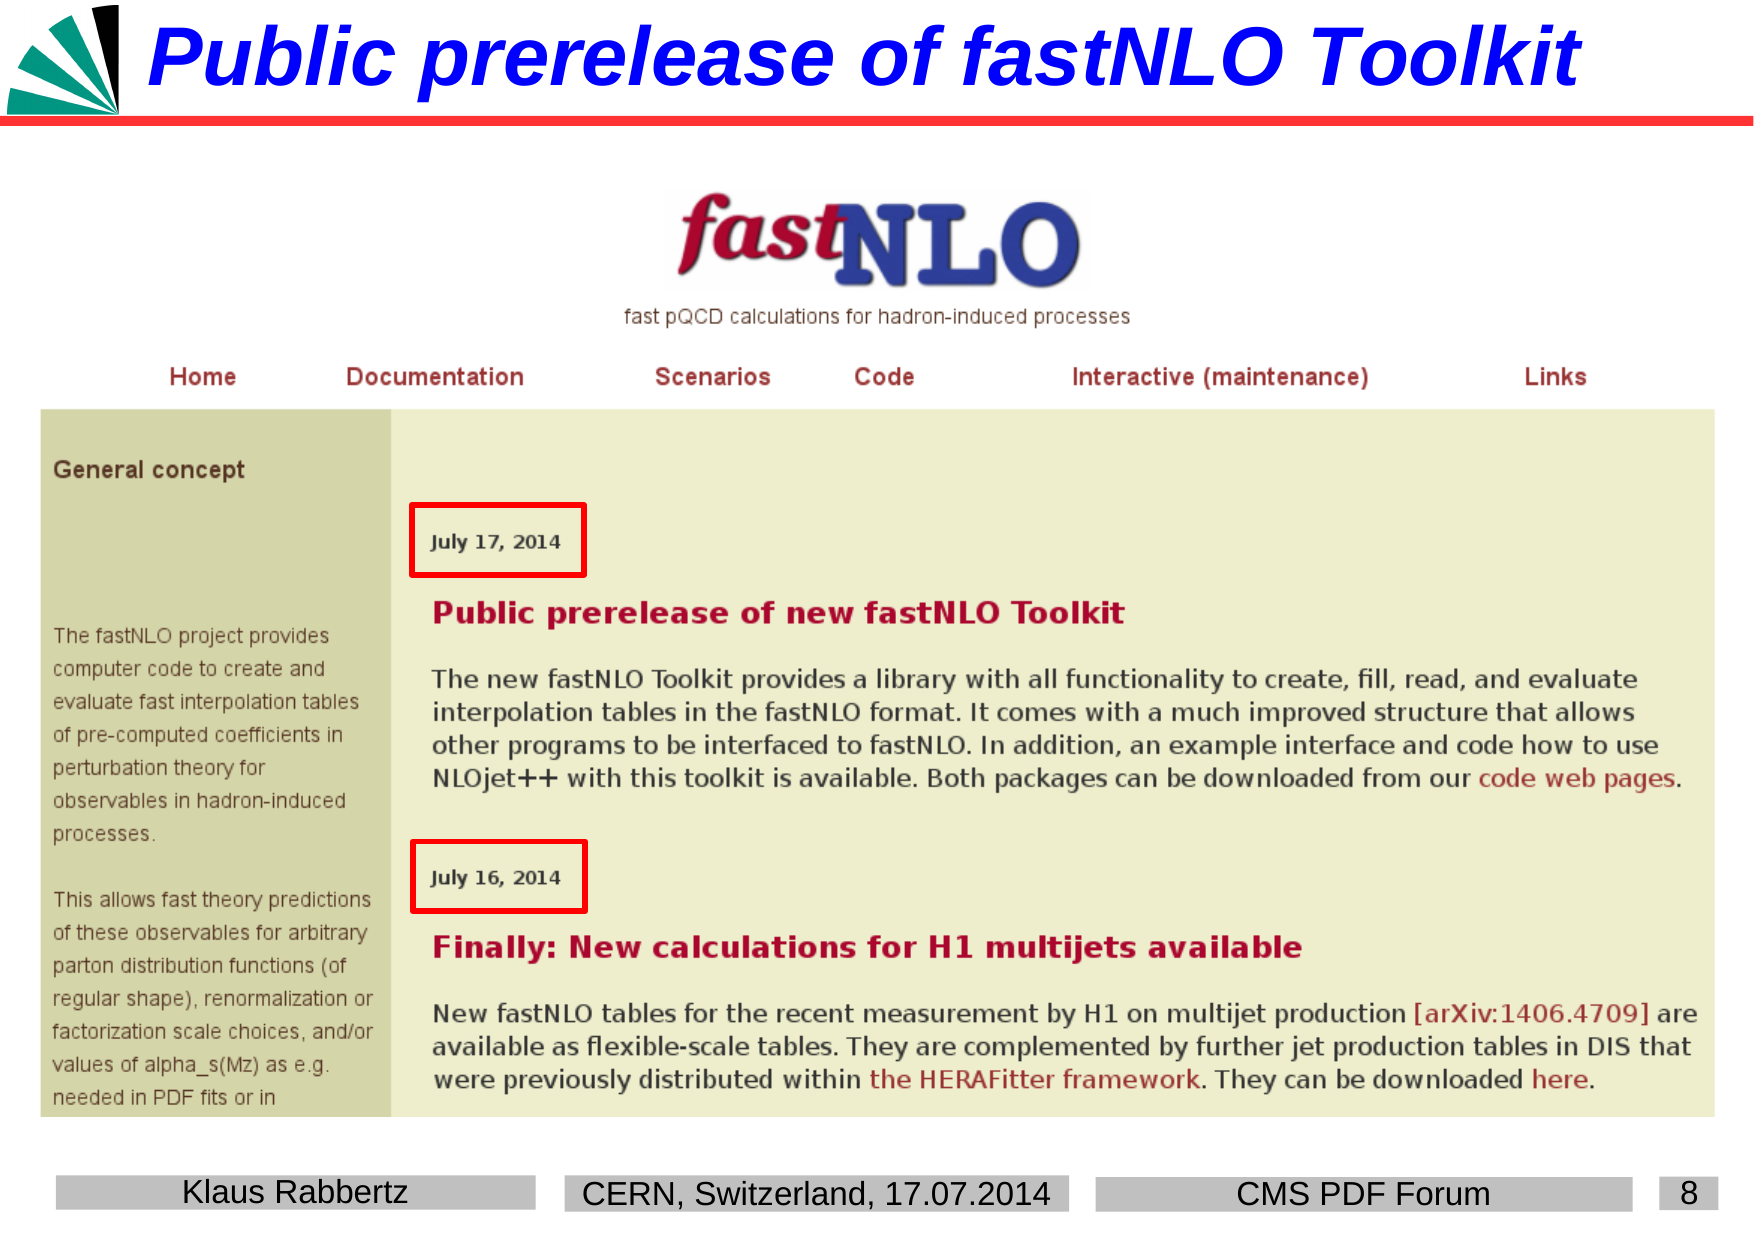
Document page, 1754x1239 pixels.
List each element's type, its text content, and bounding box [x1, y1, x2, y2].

picture [7, 5, 119, 116]
picture [8, 189, 1745, 1117]
title Public prerelease of fastNLO Toolkit [123, 0, 1606, 114]
